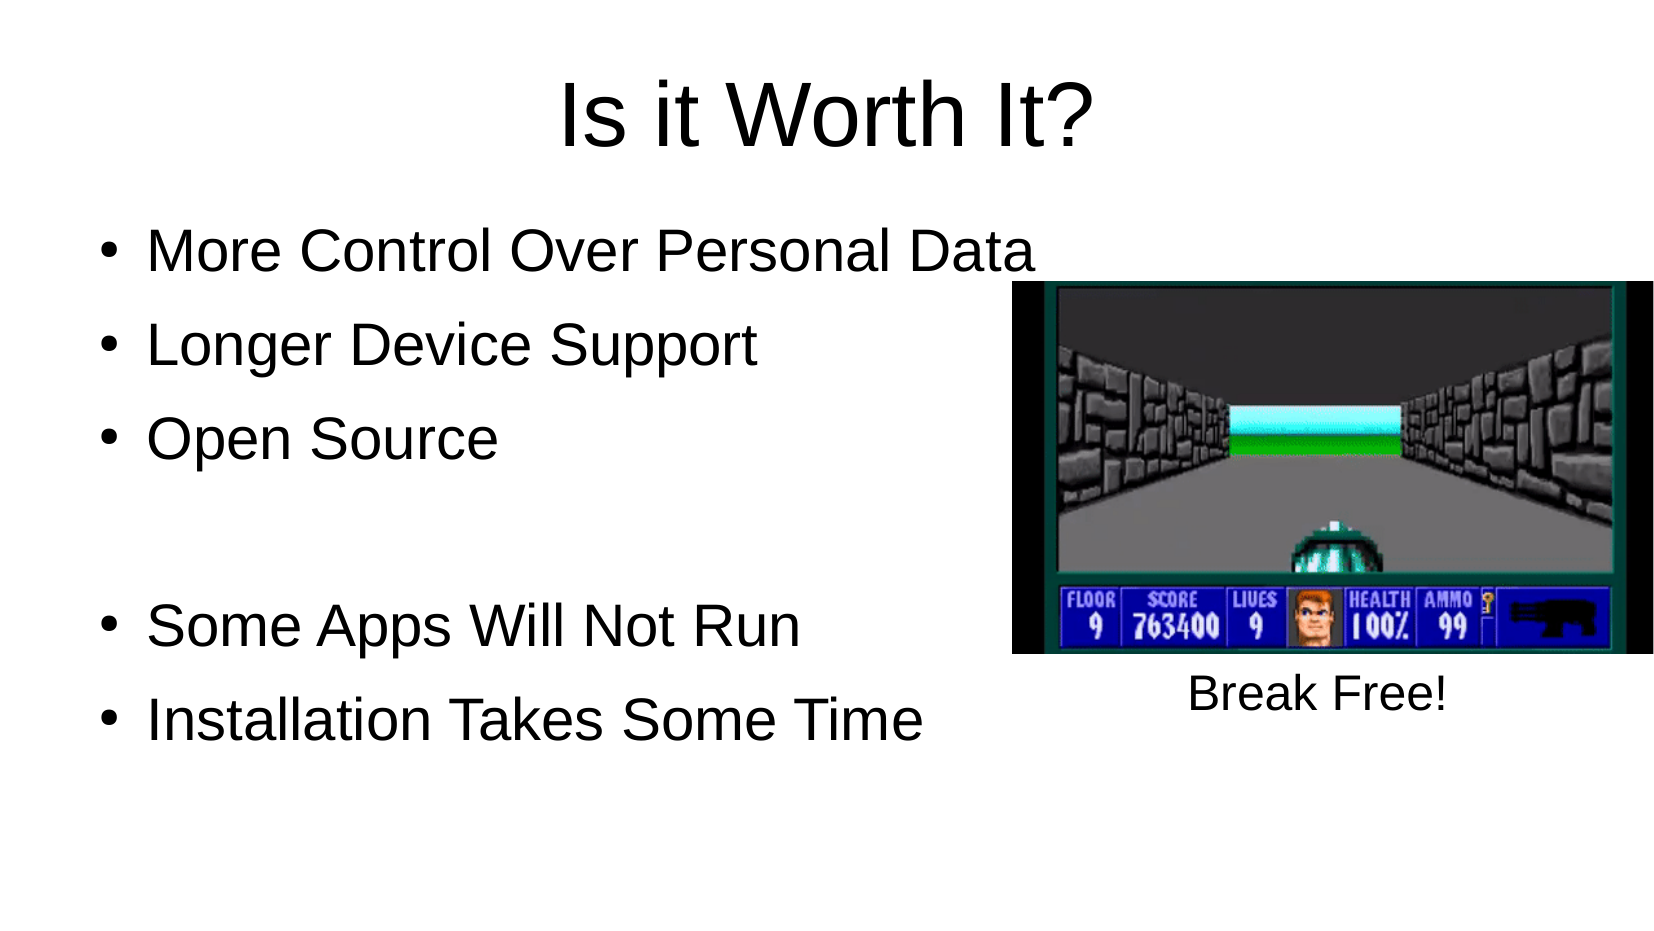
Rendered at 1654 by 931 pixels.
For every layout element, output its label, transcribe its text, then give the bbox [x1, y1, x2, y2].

list More Control Over Personal Data Longer Device Support Open Source Some Apps Will Not Run Installation Takes Some Time [82, 217, 1571, 758]
text_box Break Free! [1172, 657, 1464, 720]
title Is it Worth It? [82, 37, 1571, 193]
picture [1012, 281, 1654, 655]
